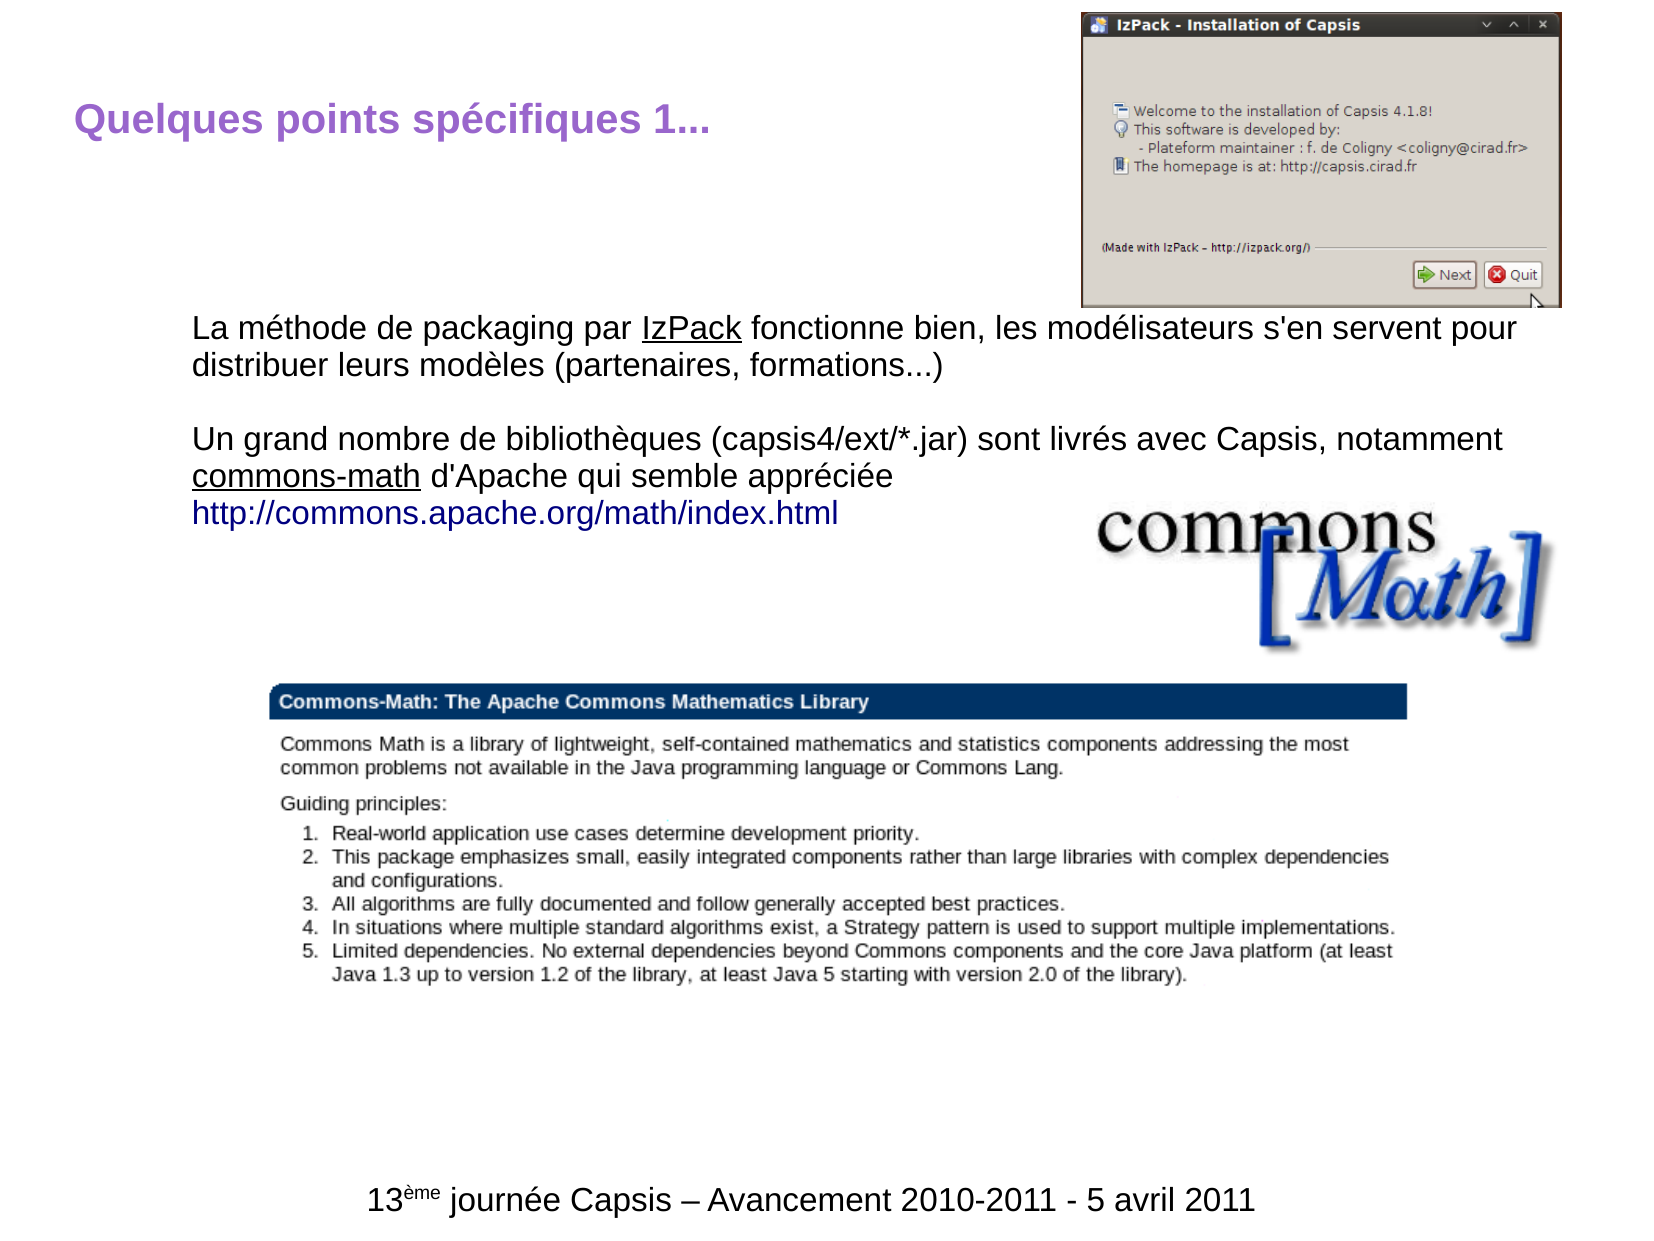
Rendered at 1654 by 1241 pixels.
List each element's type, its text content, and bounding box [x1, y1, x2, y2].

picture [1081, 12, 1562, 308]
picture [265, 679, 1412, 997]
text_box La méthode de packaging par IzPack fonctionne bien, les modélisateurs s'en servent pour distribuer leurs modèles (partenaires, formations...) Un grand nombre de bibliothèques (capsis4/ext/*.jar) sont livrés avec Capsis, notamment commons-math d'Apache qui semble appréciée http://commons.apache.org/math/index.html [177, 301, 1654, 689]
picture [1092, 501, 1565, 660]
text_box Quelques points spécifiques 1... [59, 88, 1081, 158]
